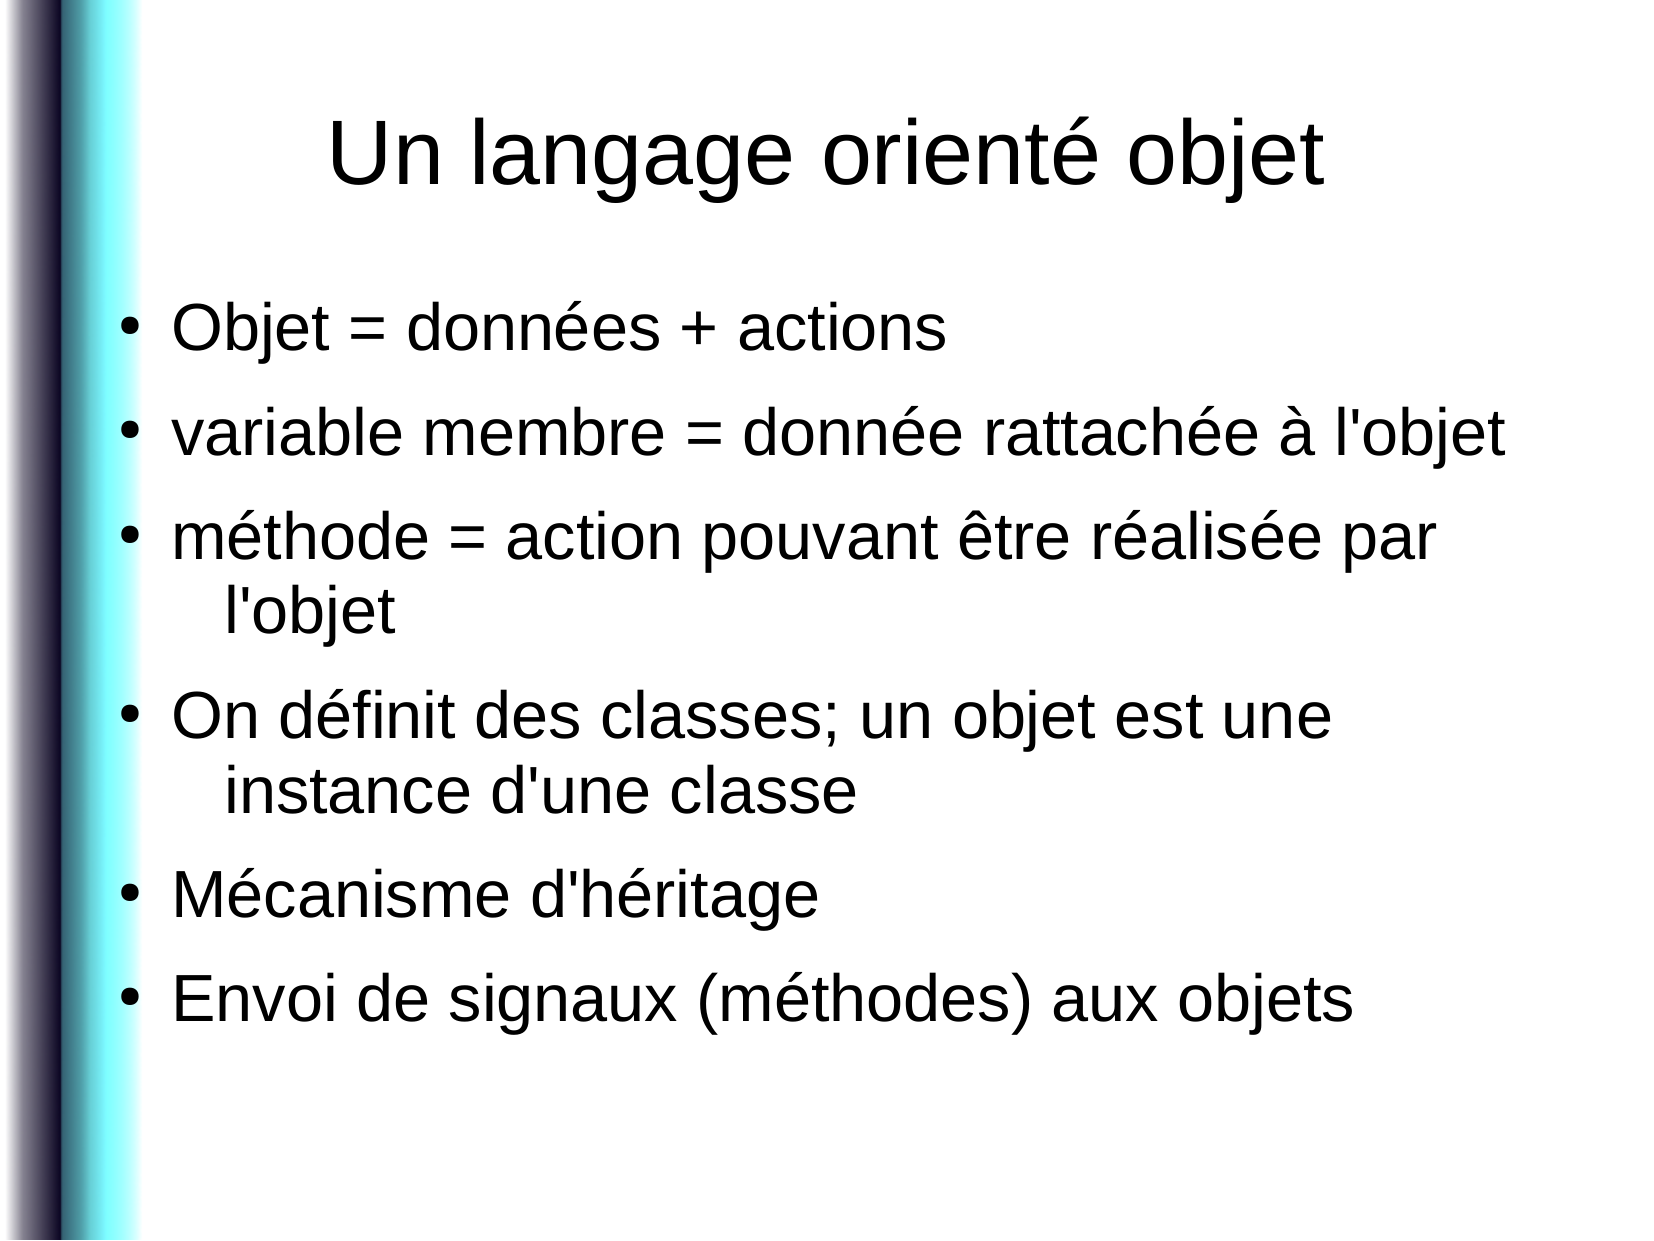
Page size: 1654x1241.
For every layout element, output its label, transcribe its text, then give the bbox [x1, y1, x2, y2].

list Objet = données + actions variable membre = donnée rattachée à l'objet méthode = action pouvant être réalisée par l'objet On définit des classes; un objet est une instance d'une classe Mécanisme d'héritage Envoi de signaux (méthodes) aux objets [82, 290, 1571, 1109]
title Un langage orienté objet [82, 49, 1571, 257]
picture [0, 0, 1654, 1240]
